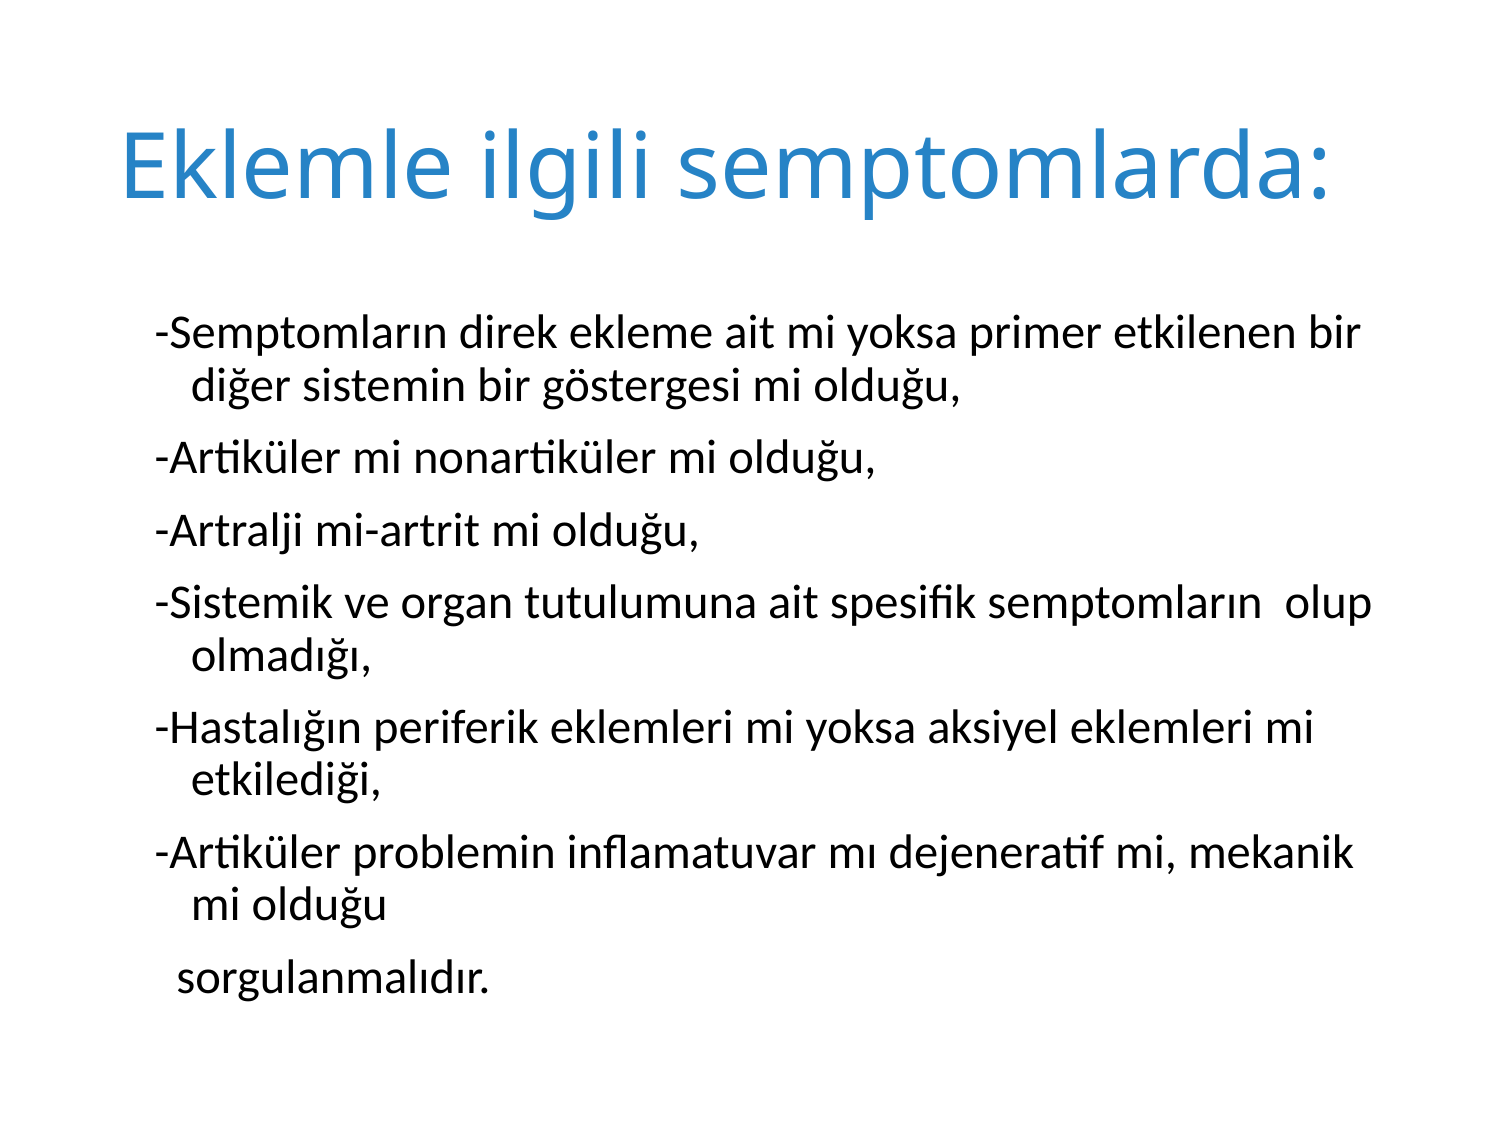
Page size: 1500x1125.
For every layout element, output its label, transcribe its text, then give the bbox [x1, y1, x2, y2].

title Eklemle ilgili semptomlarda: [103, 59, 1397, 278]
list -Semptomların direk ekleme ait mi yoksa primer etkilenen bir diğer sistemin bir göstergesi mi olduğu, -Artiküler mi nonartiküler mi olduğu, -Artralji mi-artrit mi olduğu, -Sistemik ve organ tutulumuna ait spesifik semptomların olup olmadığı, -Hastalığın periferik eklemleri mi yoksa aksiyel eklemleri mi etkilediği, -Artiküler problemin inflamatuvar mı dejeneratif mi, mekanik mi olduğu sorgulanmalıdır. [103, 299, 1397, 1014]
